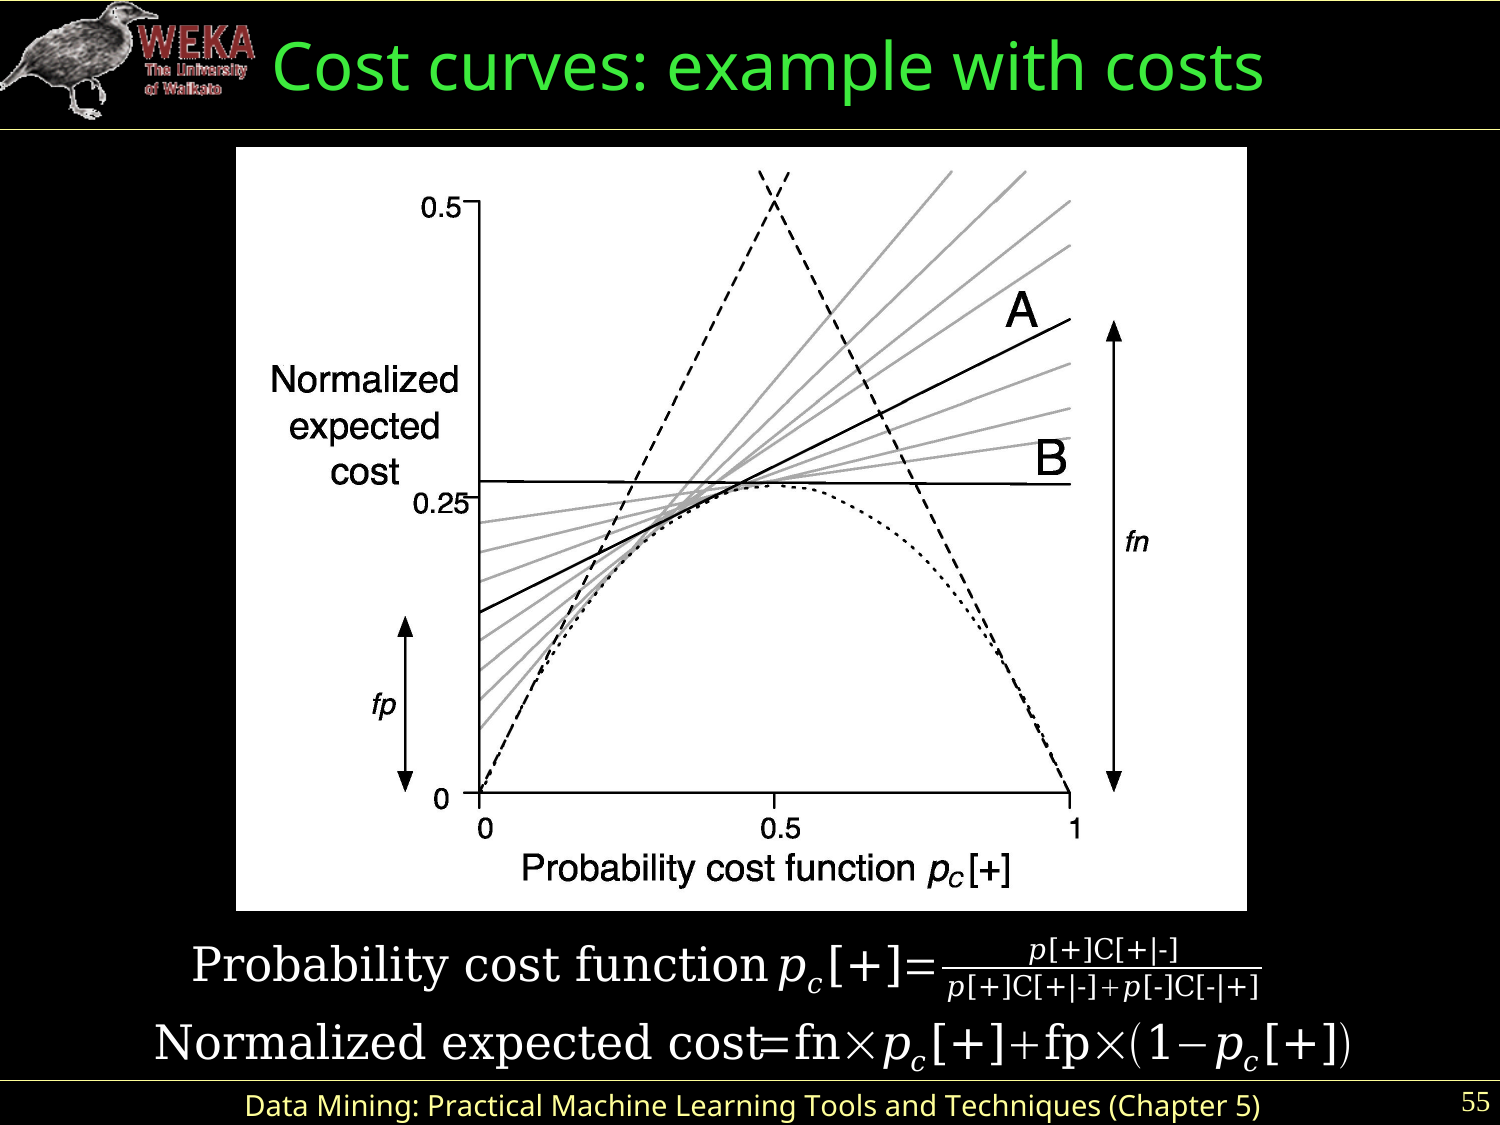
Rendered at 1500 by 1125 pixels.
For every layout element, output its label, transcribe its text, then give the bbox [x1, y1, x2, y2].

picture [236, 147, 1247, 911]
chart [147, 1014, 1360, 1078]
title Cost curves: example with costs [295, 0, 1486, 159]
chart [184, 932, 1270, 1004]
picture [0, 1, 266, 129]
